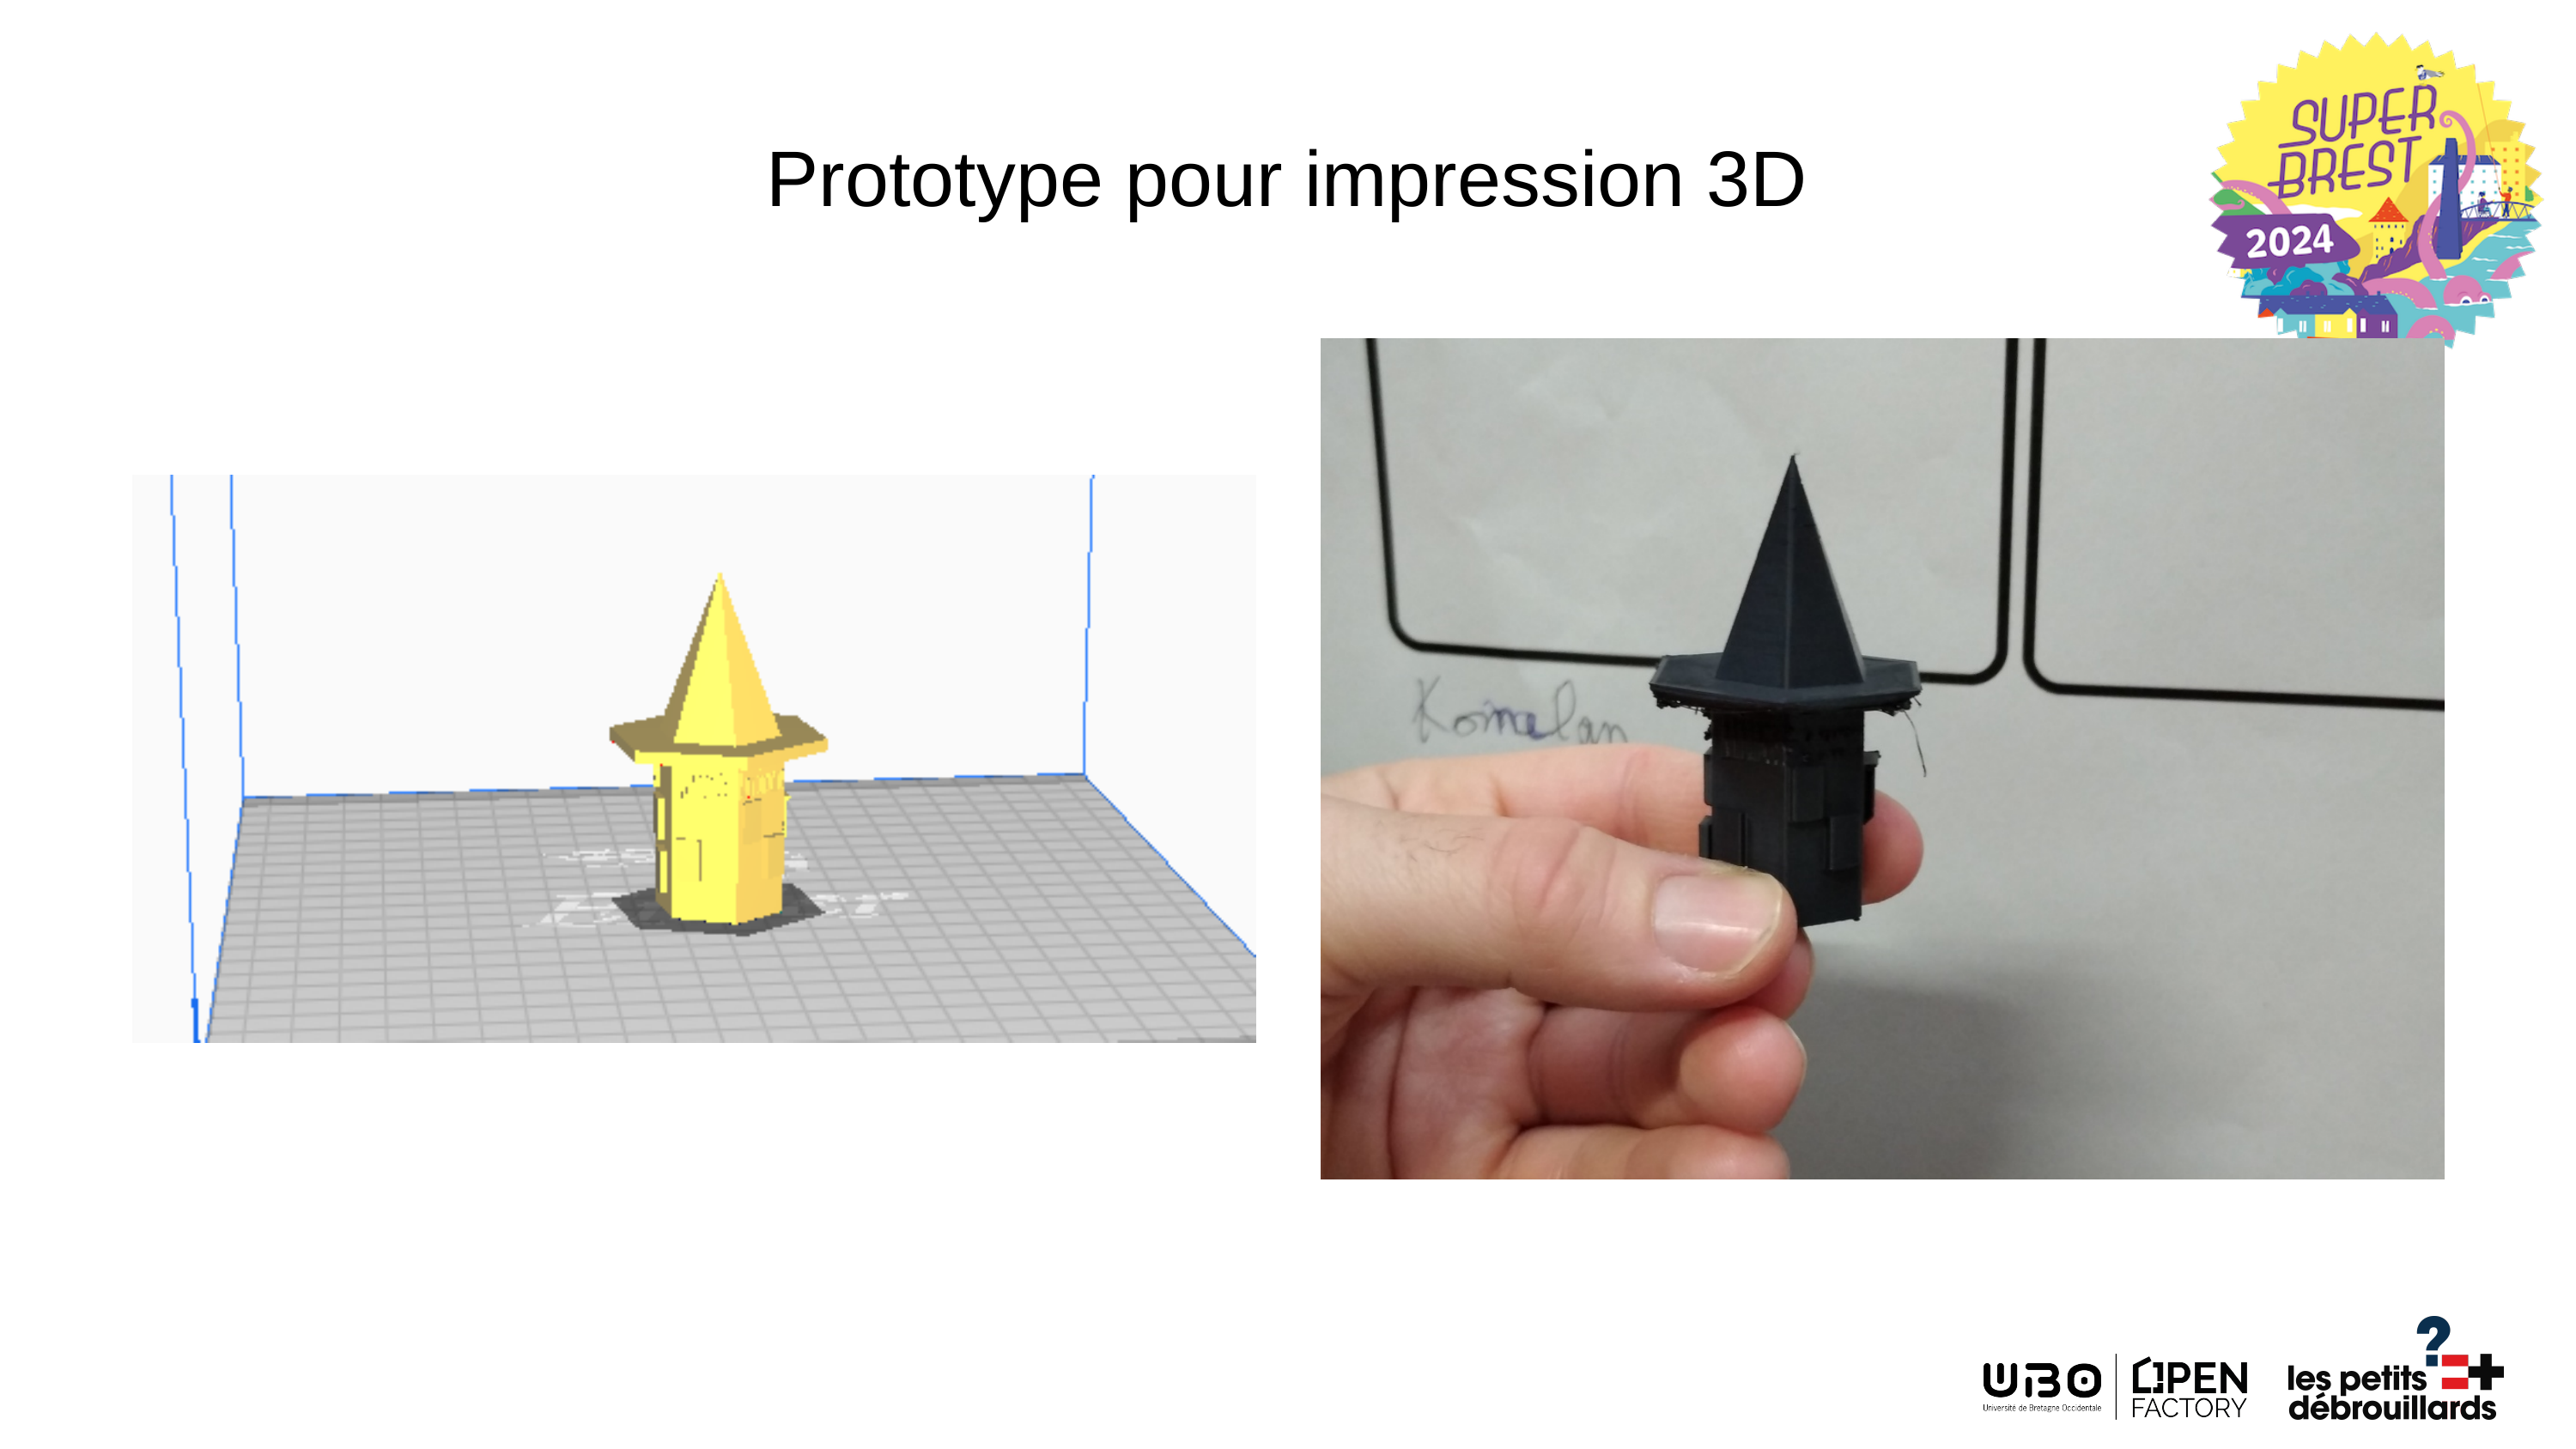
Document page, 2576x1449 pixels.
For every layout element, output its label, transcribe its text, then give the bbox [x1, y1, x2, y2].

title Prototype pour impression 3D [129, 58, 2447, 300]
picture [2288, 1316, 2504, 1420]
picture [132, 475, 1256, 1043]
picture [1984, 1354, 2247, 1420]
picture [1321, 0, 2576, 1179]
